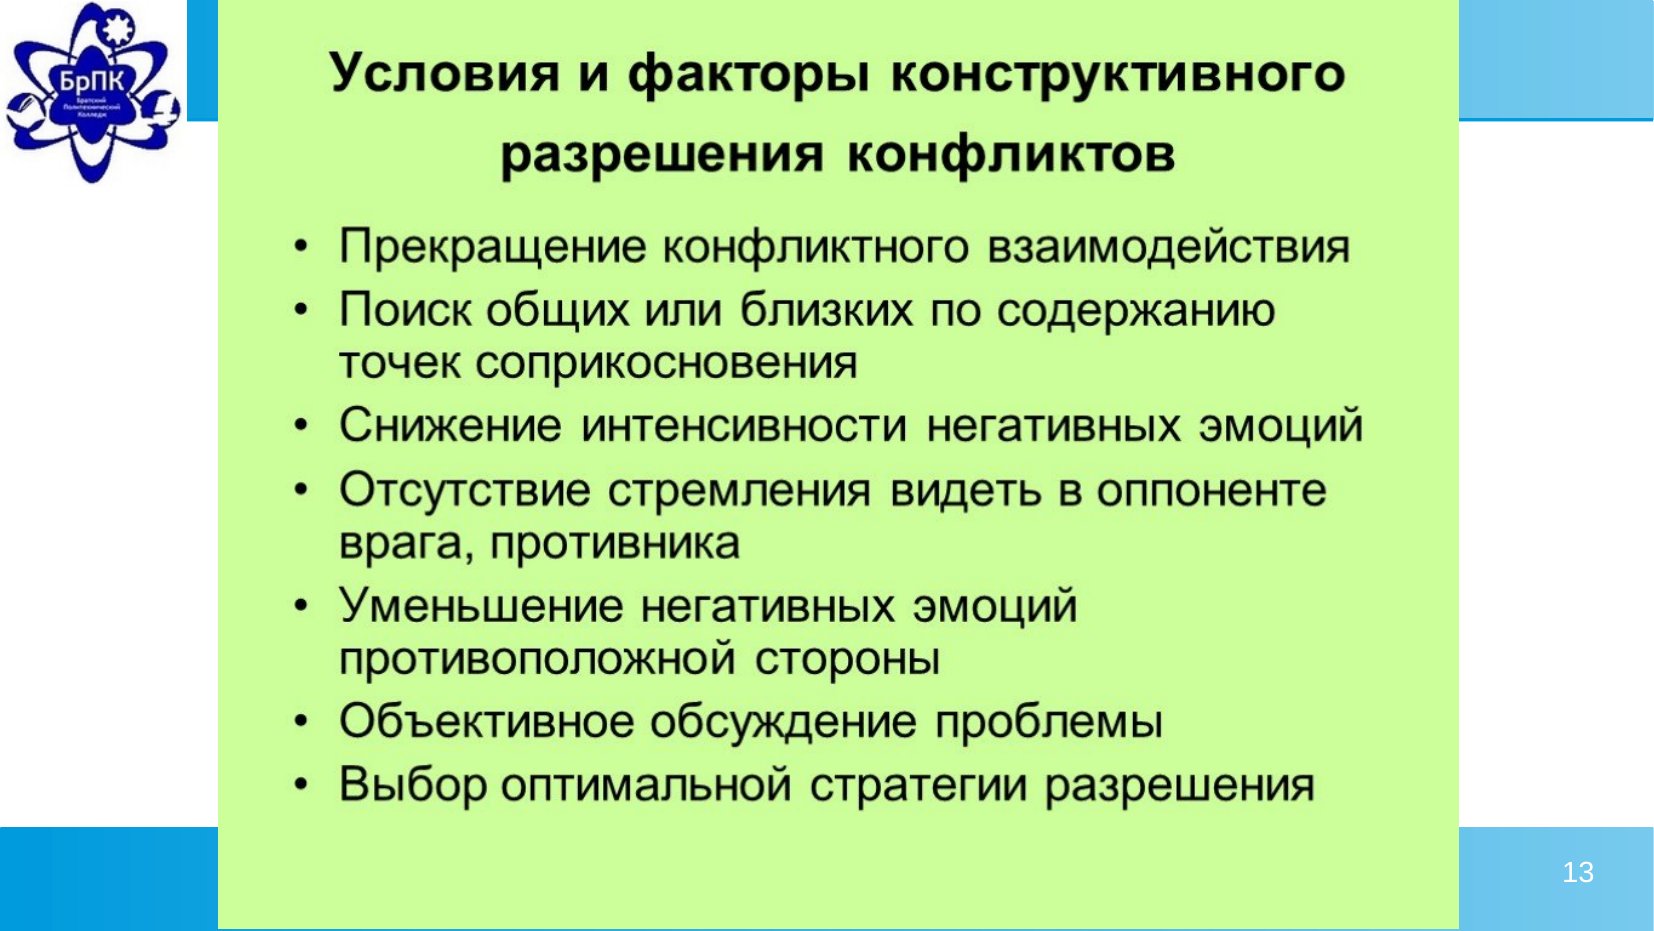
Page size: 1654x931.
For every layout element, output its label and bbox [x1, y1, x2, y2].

picture [0, 0, 187, 187]
picture [218, 0, 1459, 929]
